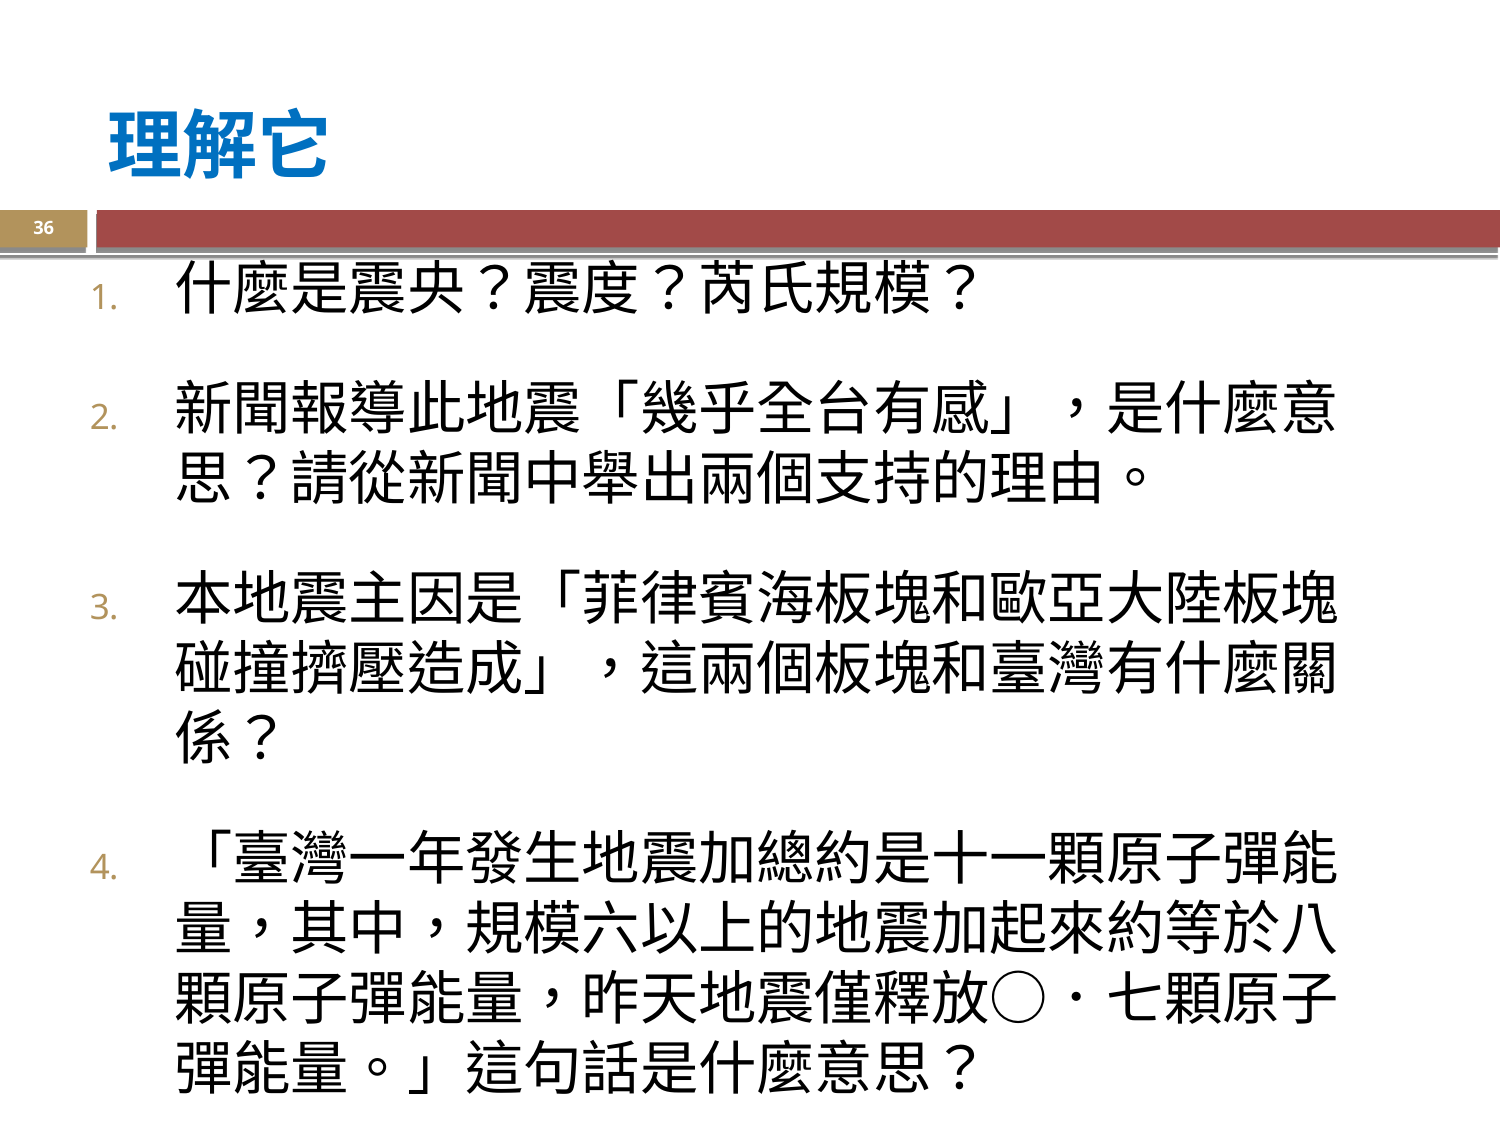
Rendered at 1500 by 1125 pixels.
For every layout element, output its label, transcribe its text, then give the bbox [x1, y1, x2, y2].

text_box 理解它 [78, 89, 361, 195]
slide_number <編號> [0, 208, 88, 249]
list 什麼是震央？震度？芮氏規模？ 新聞報導此地震「幾乎全台有感」，是什麼意思？請從新聞中舉出兩個支持的理由。 本地震主因是「菲律賓海板塊和歐亞大陸板塊碰撞擠壓造成」，這兩個板塊和臺灣有什麼關係？ 「臺灣一年發生地震加總約是十一顆原子彈能量，其中，規模六以上的地震加起來約等於八顆原子彈能量，昨天地震僅釋放○．七顆原子彈能量。」這句話是什麼意思？ [75, 243, 1376, 1078]
